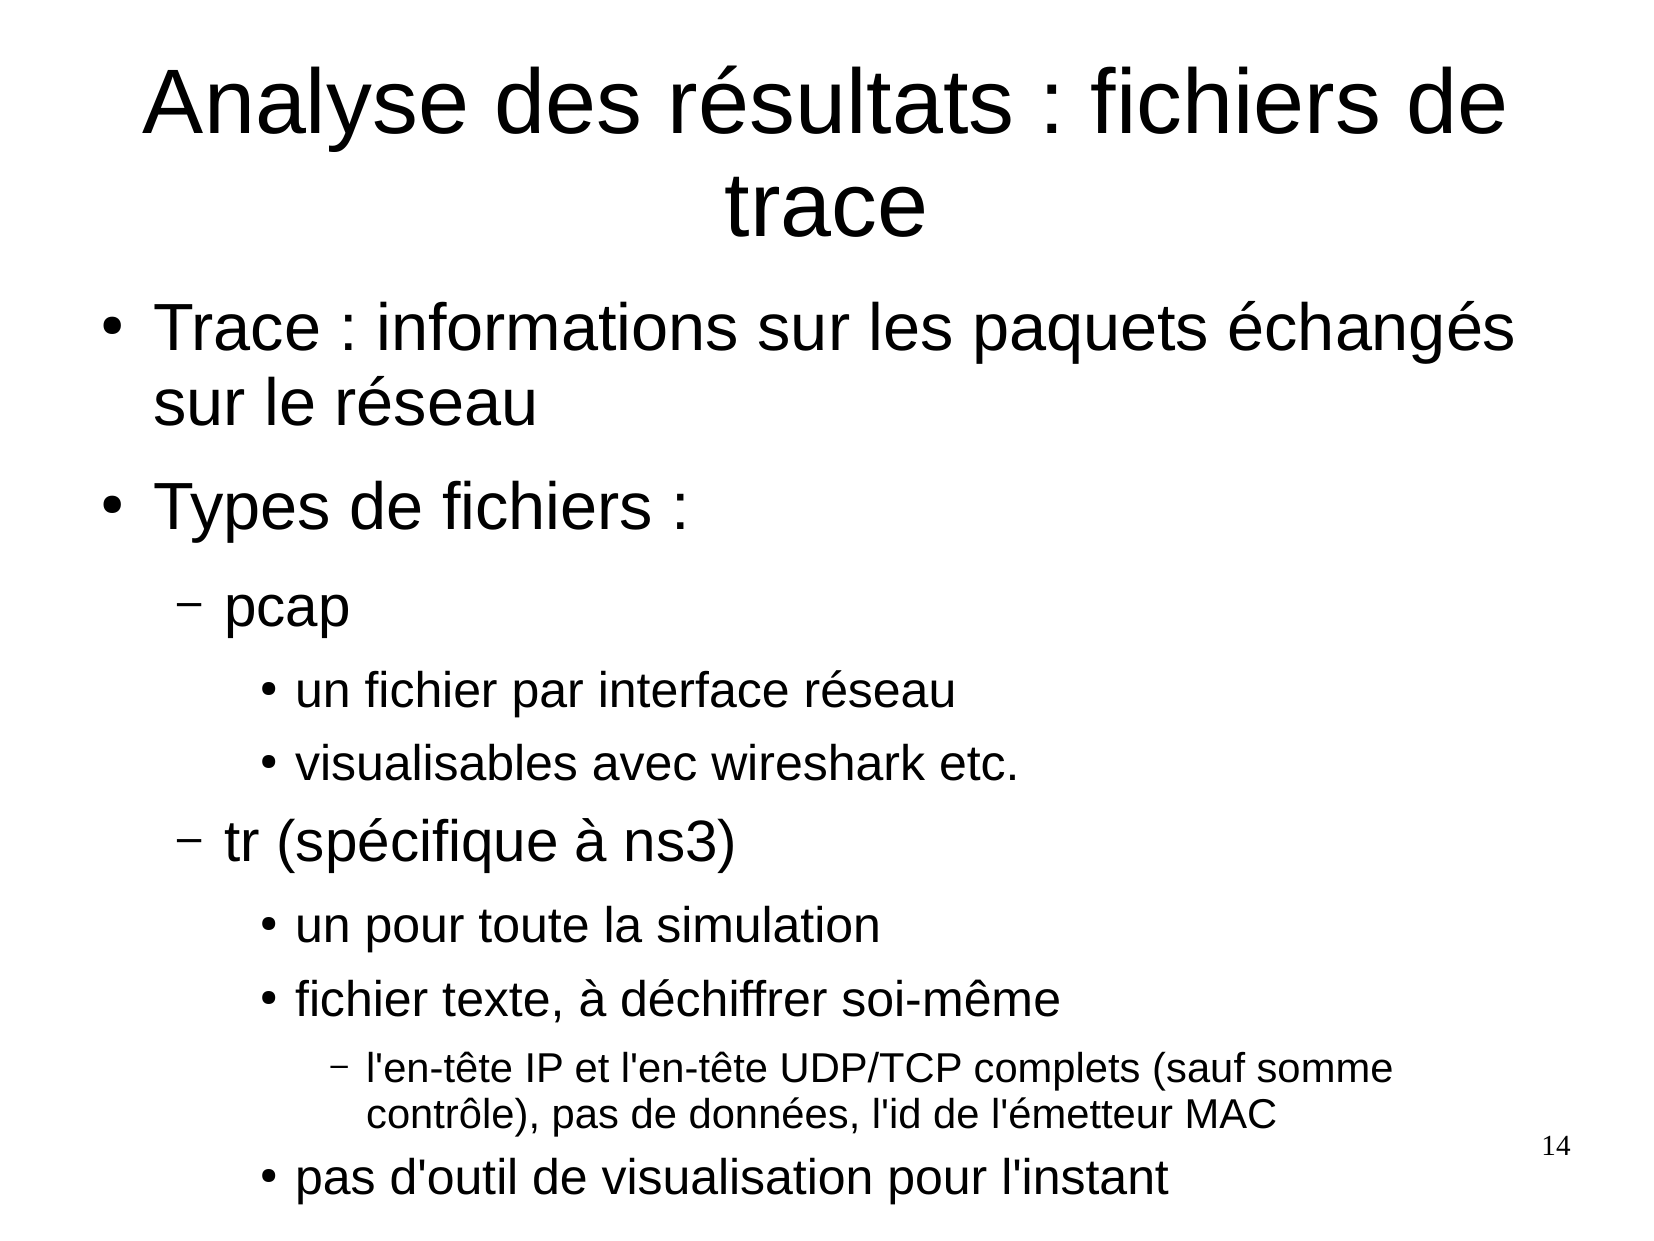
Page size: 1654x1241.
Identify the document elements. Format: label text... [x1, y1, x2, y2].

list Trace : informations sur les paquets échangés sur le réseau Types de fichiers : pcap un fichier par interface réseau visualisables avec wireshark etc. tr (spécifique à ns3) un pour toute la simulation fichier texte, à déchiffrer soi-même l'en-tête IP et l'en-tête UDP/TCP complets (sauf somme contrôle), pas de données, l'id de l'émetteur MAC pas d'outil de visualisation pour l'instant [82, 290, 1571, 1206]
title Analyse des résultats : fichiers de trace [82, 50, 1571, 256]
